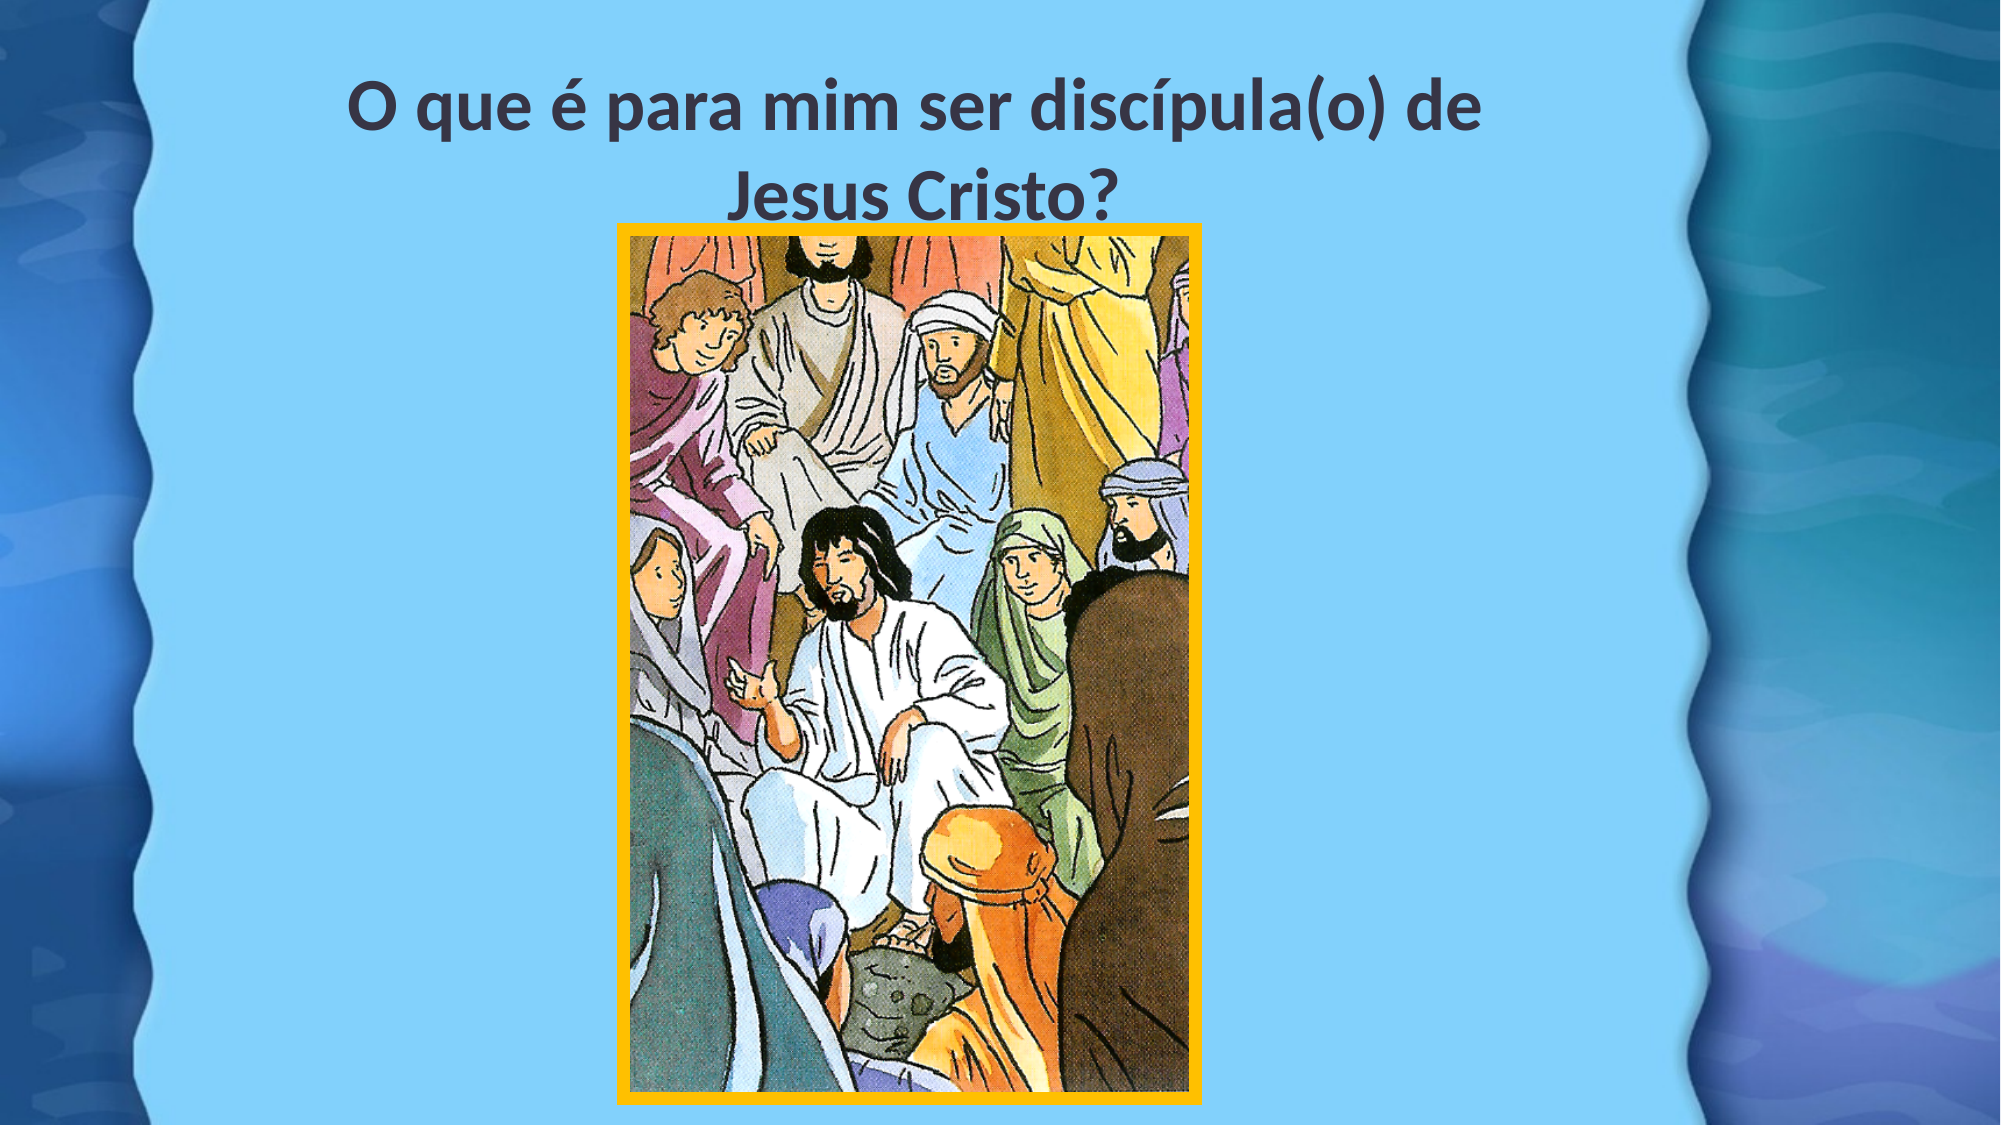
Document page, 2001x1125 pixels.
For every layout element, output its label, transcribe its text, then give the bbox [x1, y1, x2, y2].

picture [629, 235, 1190, 1093]
title O que é para mim ser discípula(o) de Jesus Cristo? [181, 48, 1669, 236]
